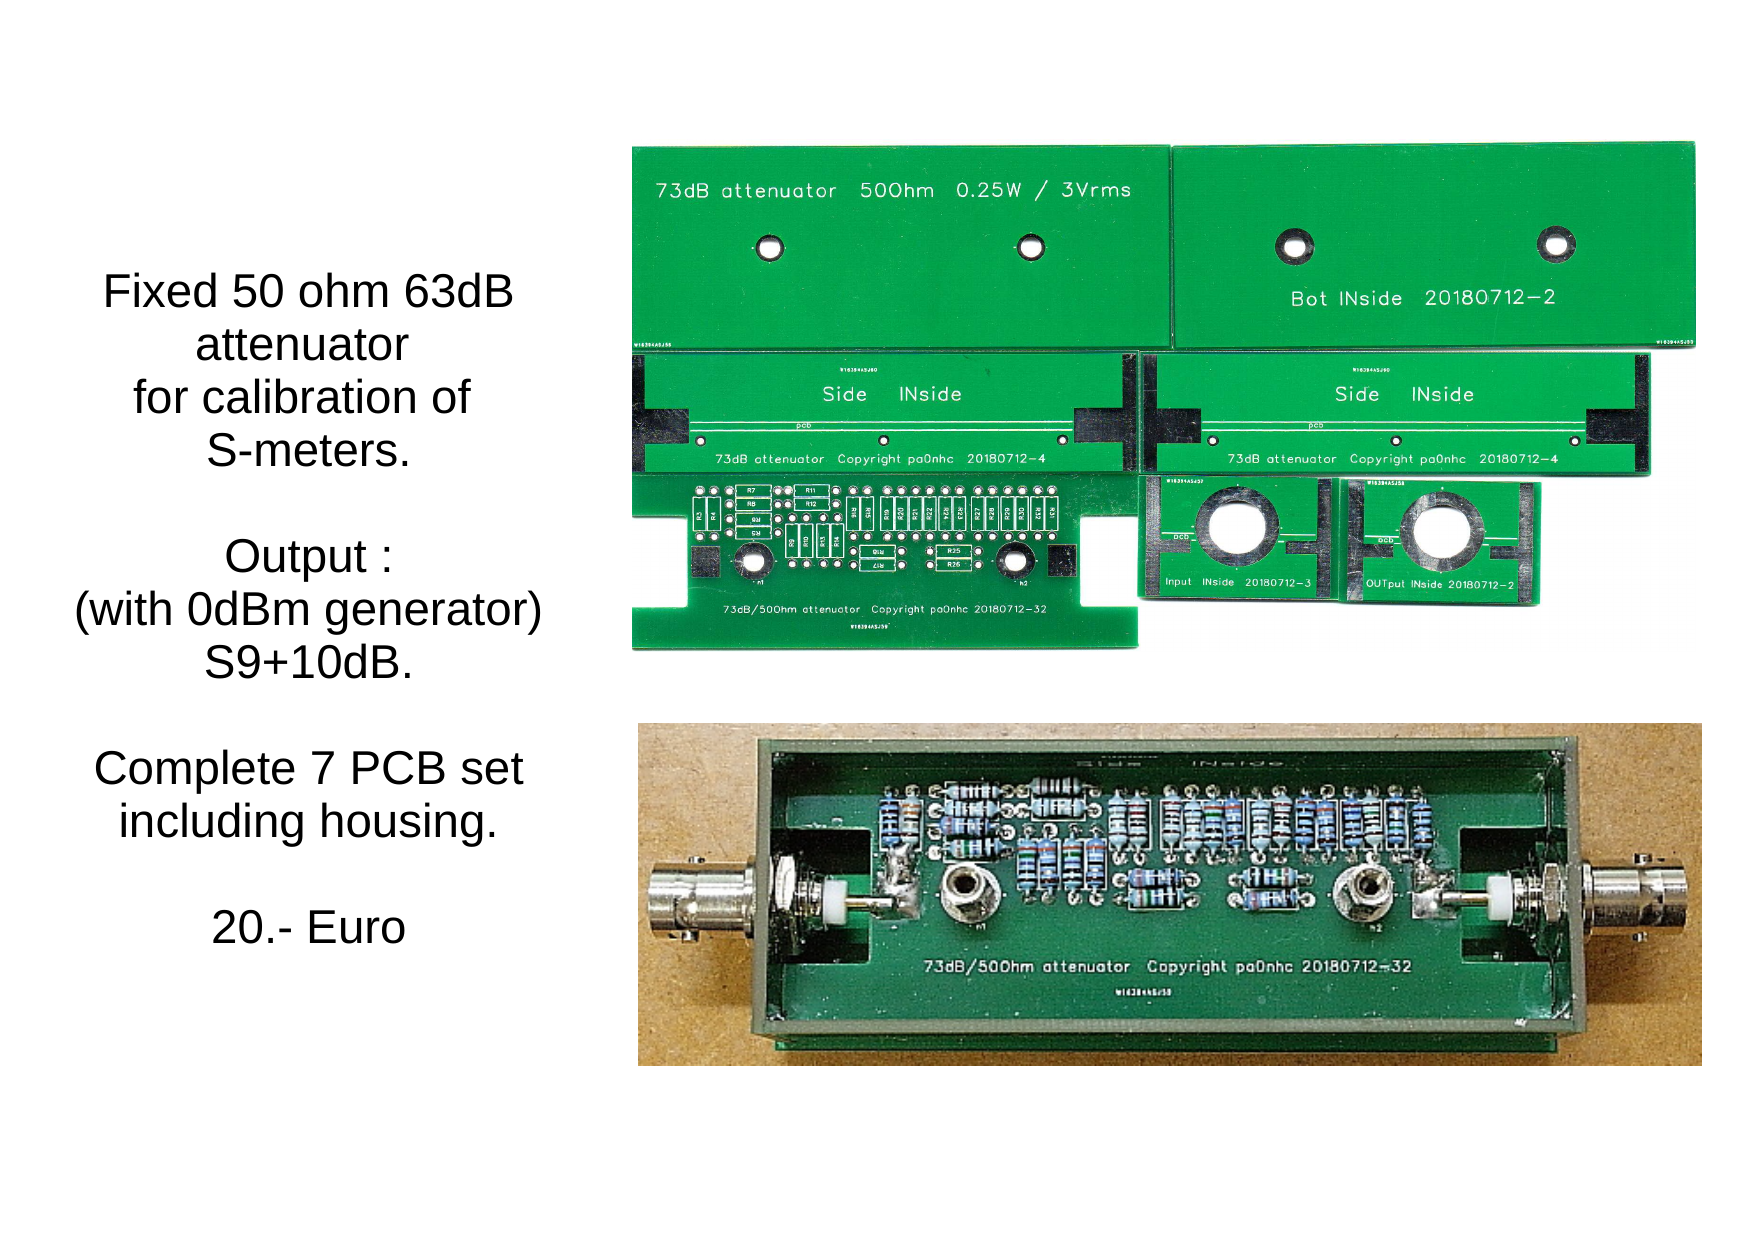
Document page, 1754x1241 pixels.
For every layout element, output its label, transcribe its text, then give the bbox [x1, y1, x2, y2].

picture [638, 723, 1702, 1066]
picture [632, 139, 1696, 652]
text_box Fixed 50 ohm 63dB attenuator for calibration of S-meters. Output : (with 0dBm generator) S9+10dB. Complete 7 PCB set including housing. 20.- Euro [59, 257, 582, 959]
